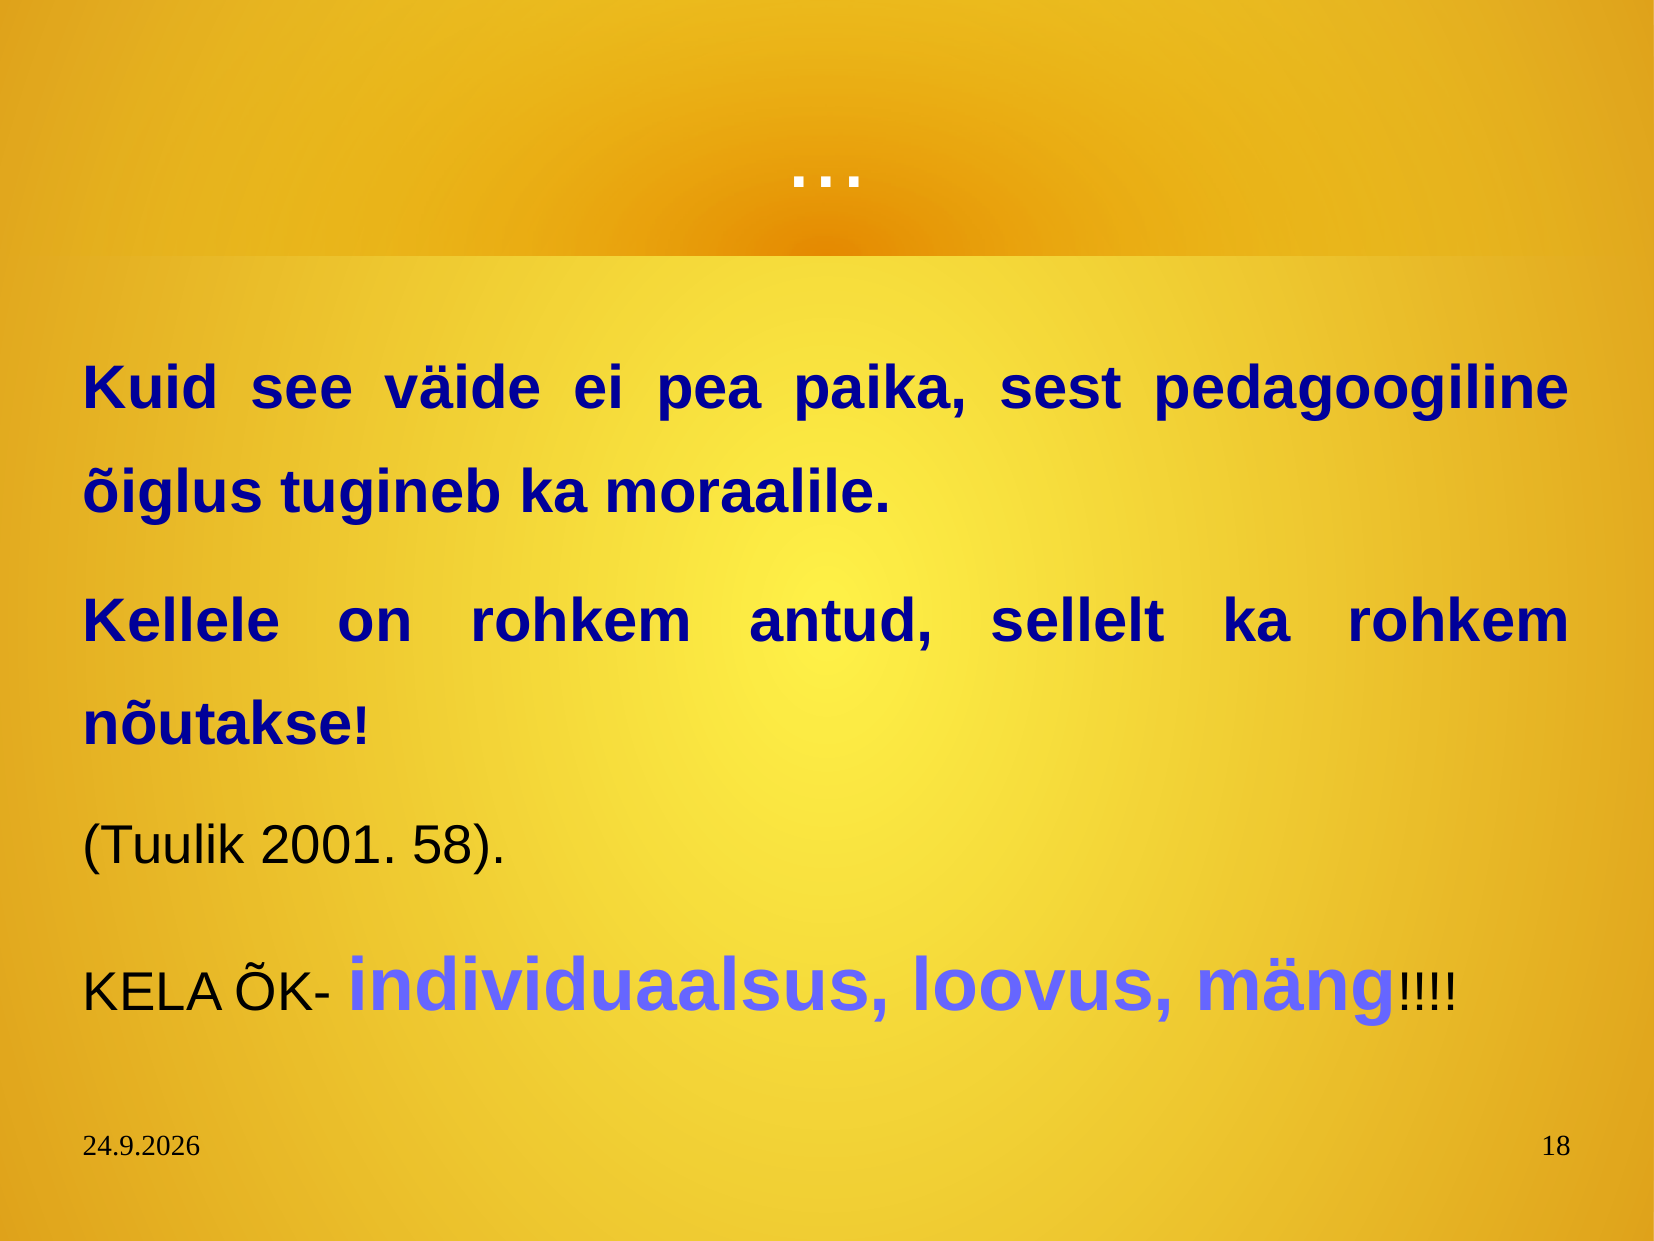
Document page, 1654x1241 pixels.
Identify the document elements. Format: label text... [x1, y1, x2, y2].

list Kuid see väide ei pea paika, sest pedagoogiline õiglus tugineb ka moraalile. Kellele on rohkem antud, sellelt ka rohkem nõutakse! (Tuulik 2001. 58). KELA ÕK- individuaalsus, loovus, mäng!!!! [82, 318, 1571, 1039]
title ... [82, 49, 1571, 257]
